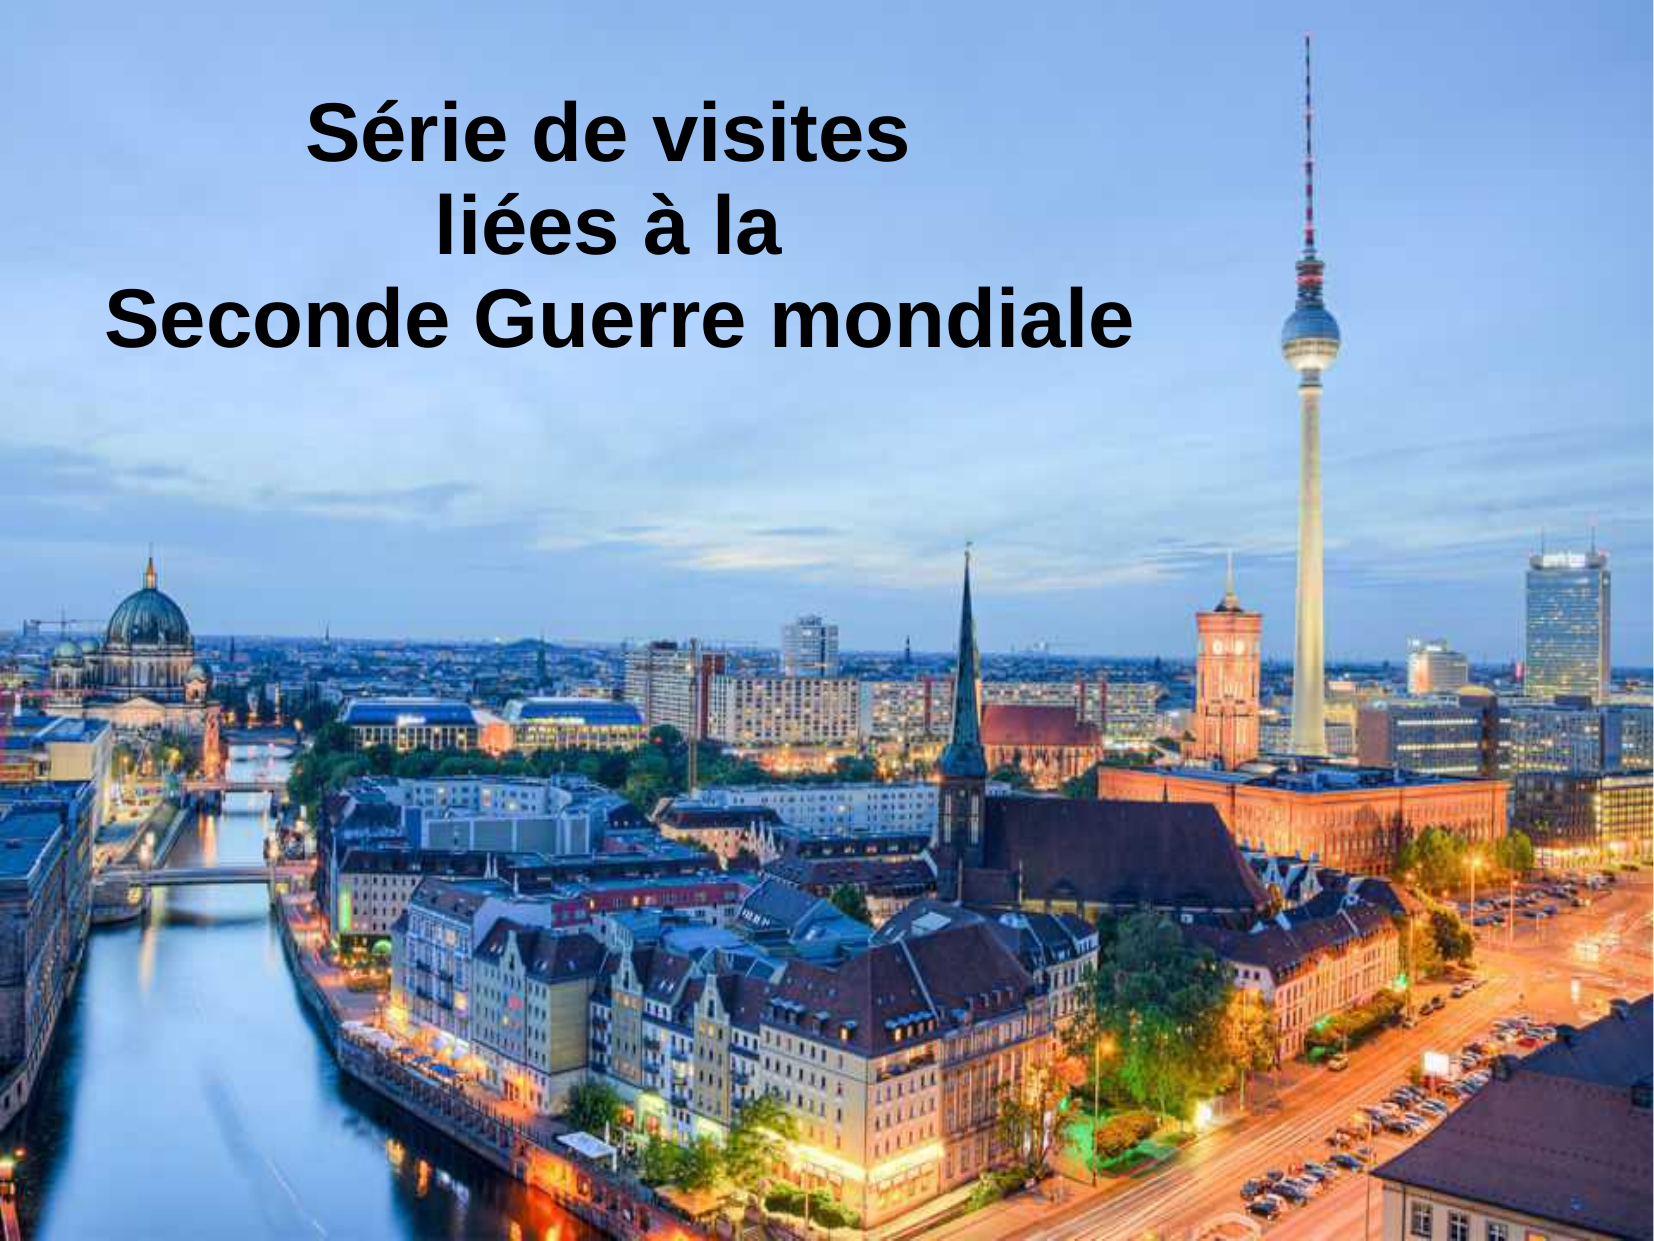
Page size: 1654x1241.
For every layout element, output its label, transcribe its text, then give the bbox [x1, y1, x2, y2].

picture [0, 0, 1654, 1241]
text_box Série de visites liées à la Seconde Guerre mondiale [59, 79, 1182, 443]
